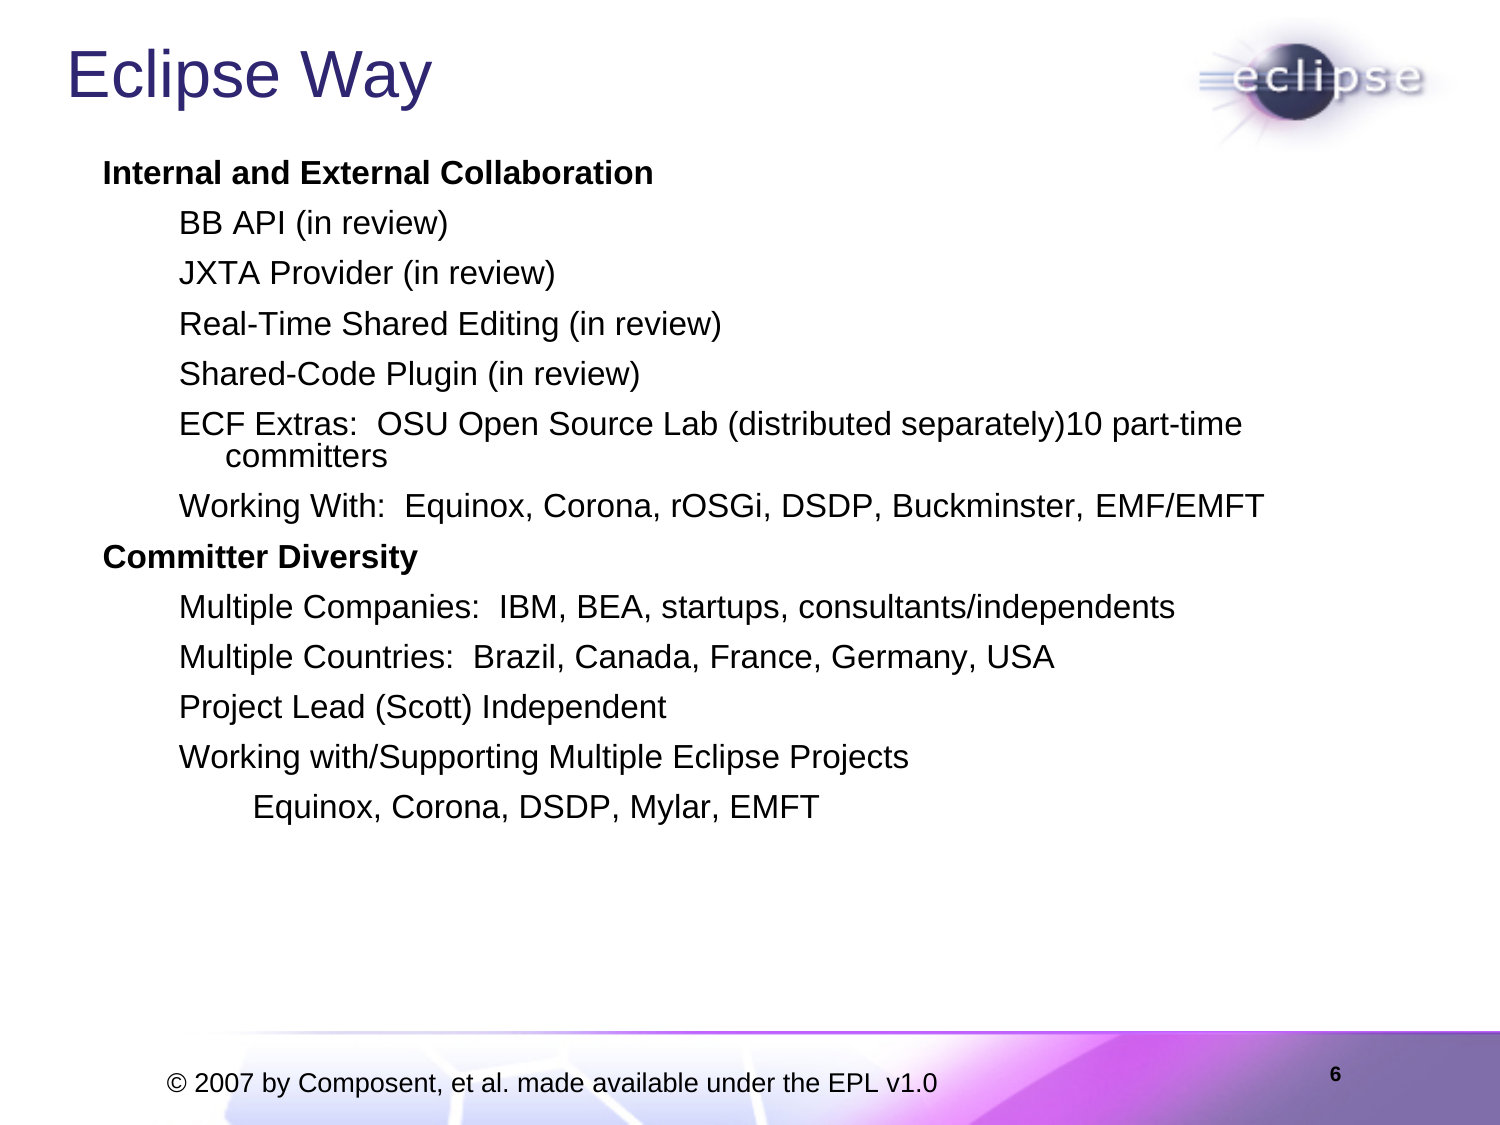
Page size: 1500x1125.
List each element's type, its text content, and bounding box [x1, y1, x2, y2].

title Eclipse Way [51, 40, 1381, 131]
picture [1164, 17, 1465, 152]
list Internal and External Collaboration BB API (in review) JXTA Provider (in review) Real-Time Shared Editing (in review) Shared-Code Plugin (in review) ECF Extras: OSU Open Source Lab (distributed separately)10 part-time committers Working With: Equinox, Corona, rOSGi, DSDP, Buckminster, EMF/EMFT Committer Diversity Multiple Companies: IBM, BEA, startups, consultants/independents Multiple Countries: Brazil, Canada, France, Germany, USA Project Lead (Scott) Independent Working with/Supporting Multiple Eclipse Projects Equinox, Corona, DSDP, Mylar, EMFT [102, 158, 1391, 1050]
picture [92, 1031, 1500, 1125]
